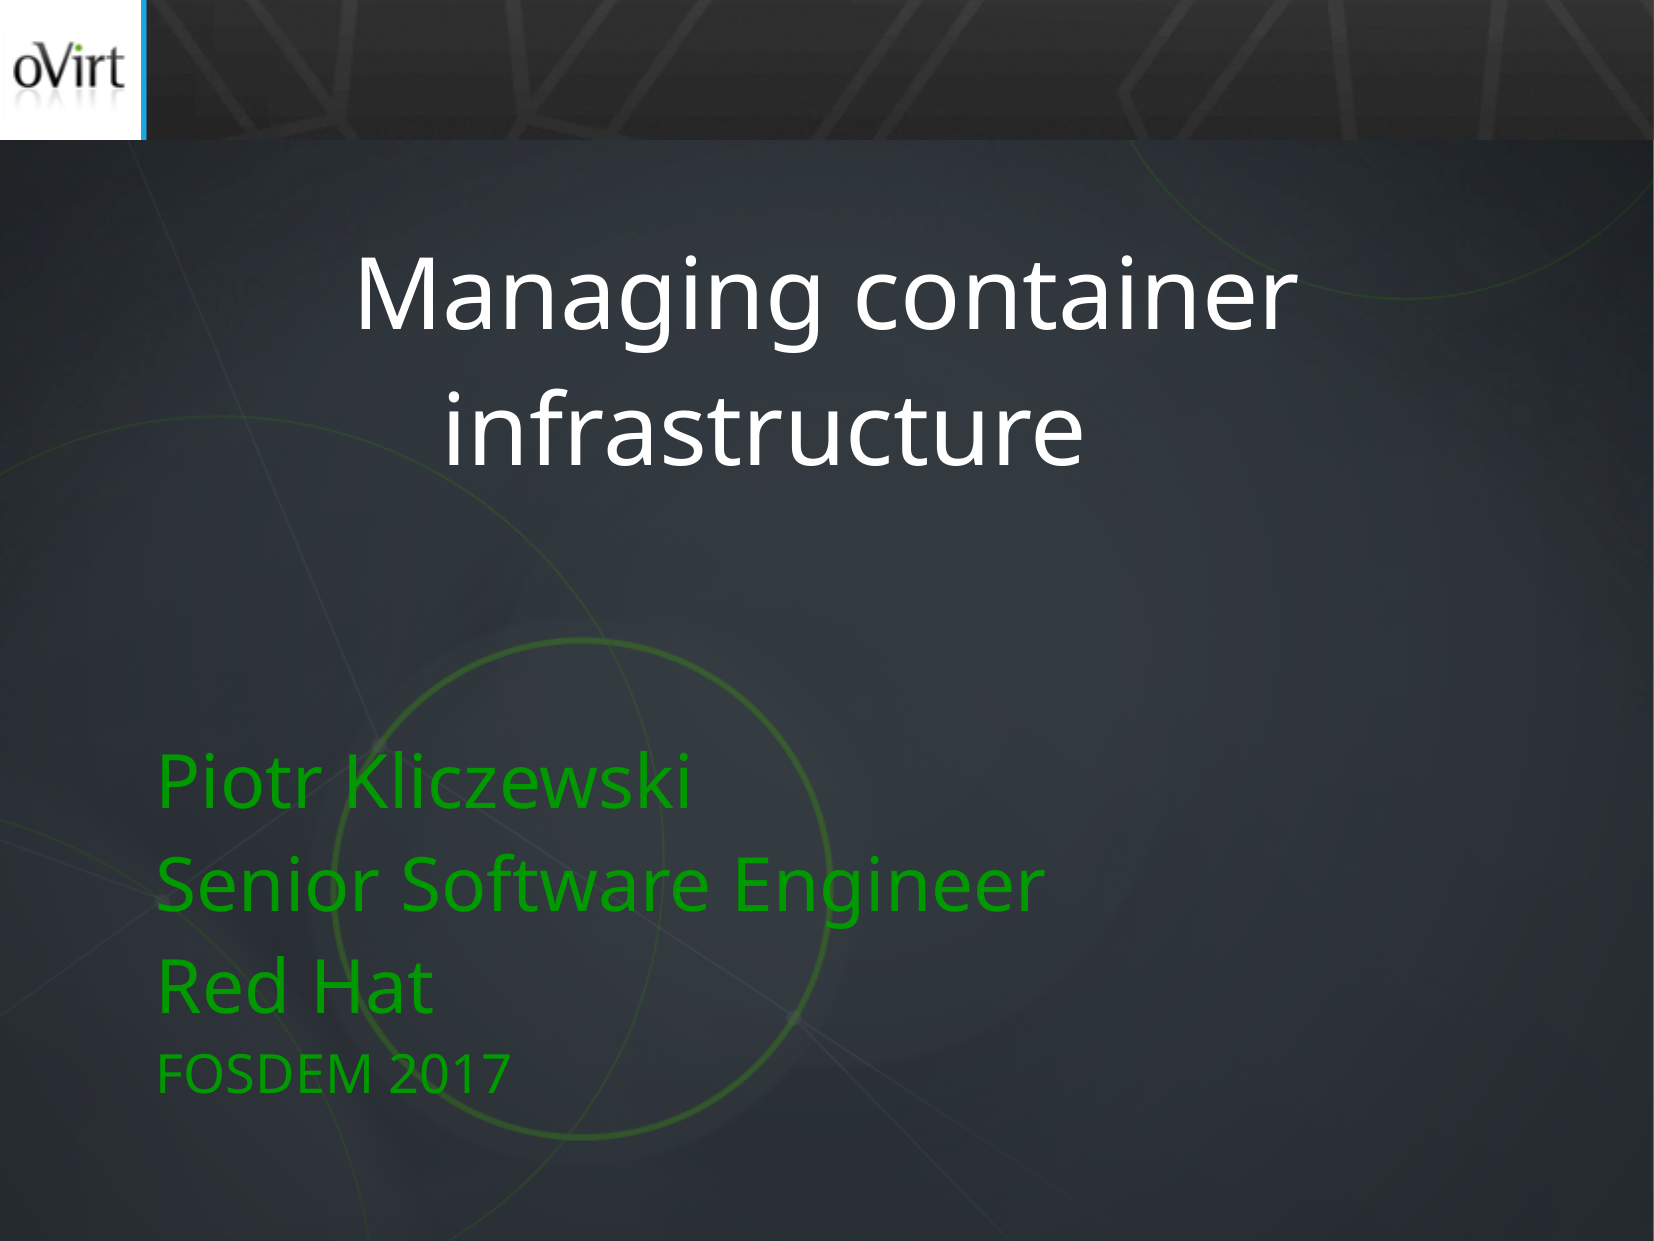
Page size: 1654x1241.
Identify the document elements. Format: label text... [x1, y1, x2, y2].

picture [0, 0, 1654, 1241]
text_box Managing container infrastructure [112, 214, 1549, 542]
text_box Piotr Kliczewski Senior Software Engineer Red Hat FOSDEM 2017 [140, 498, 1606, 1112]
